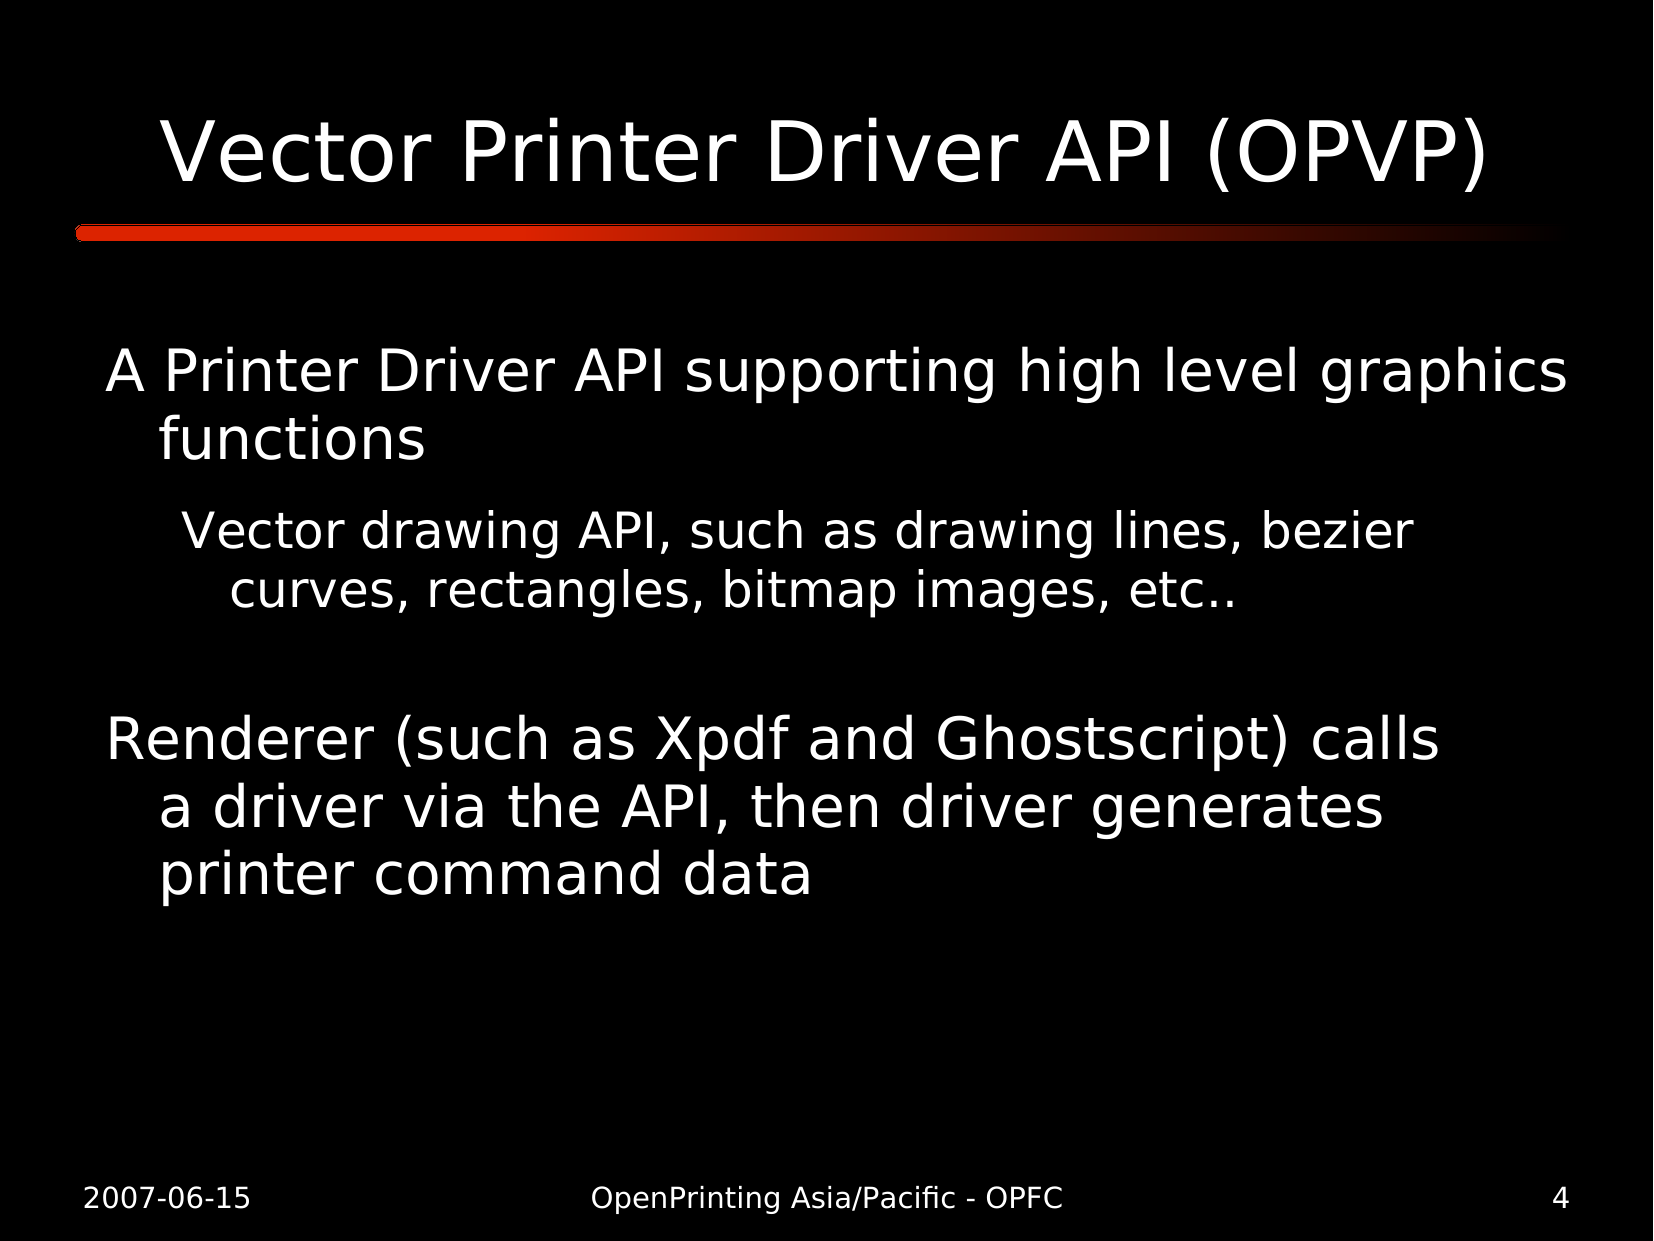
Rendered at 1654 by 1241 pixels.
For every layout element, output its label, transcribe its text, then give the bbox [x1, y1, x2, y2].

list A Printer Driver API supporting high level graphics functions Vector drawing API, such as drawing lines, bezier curves, rectangles, bitmap images, etc.. Renderer (such as Xpdf and Ghostscript) calls a driver via the API, then driver generates printer command data [87, 337, 1576, 1109]
title Vector Printer Driver API (OPVP) [82, 49, 1571, 257]
